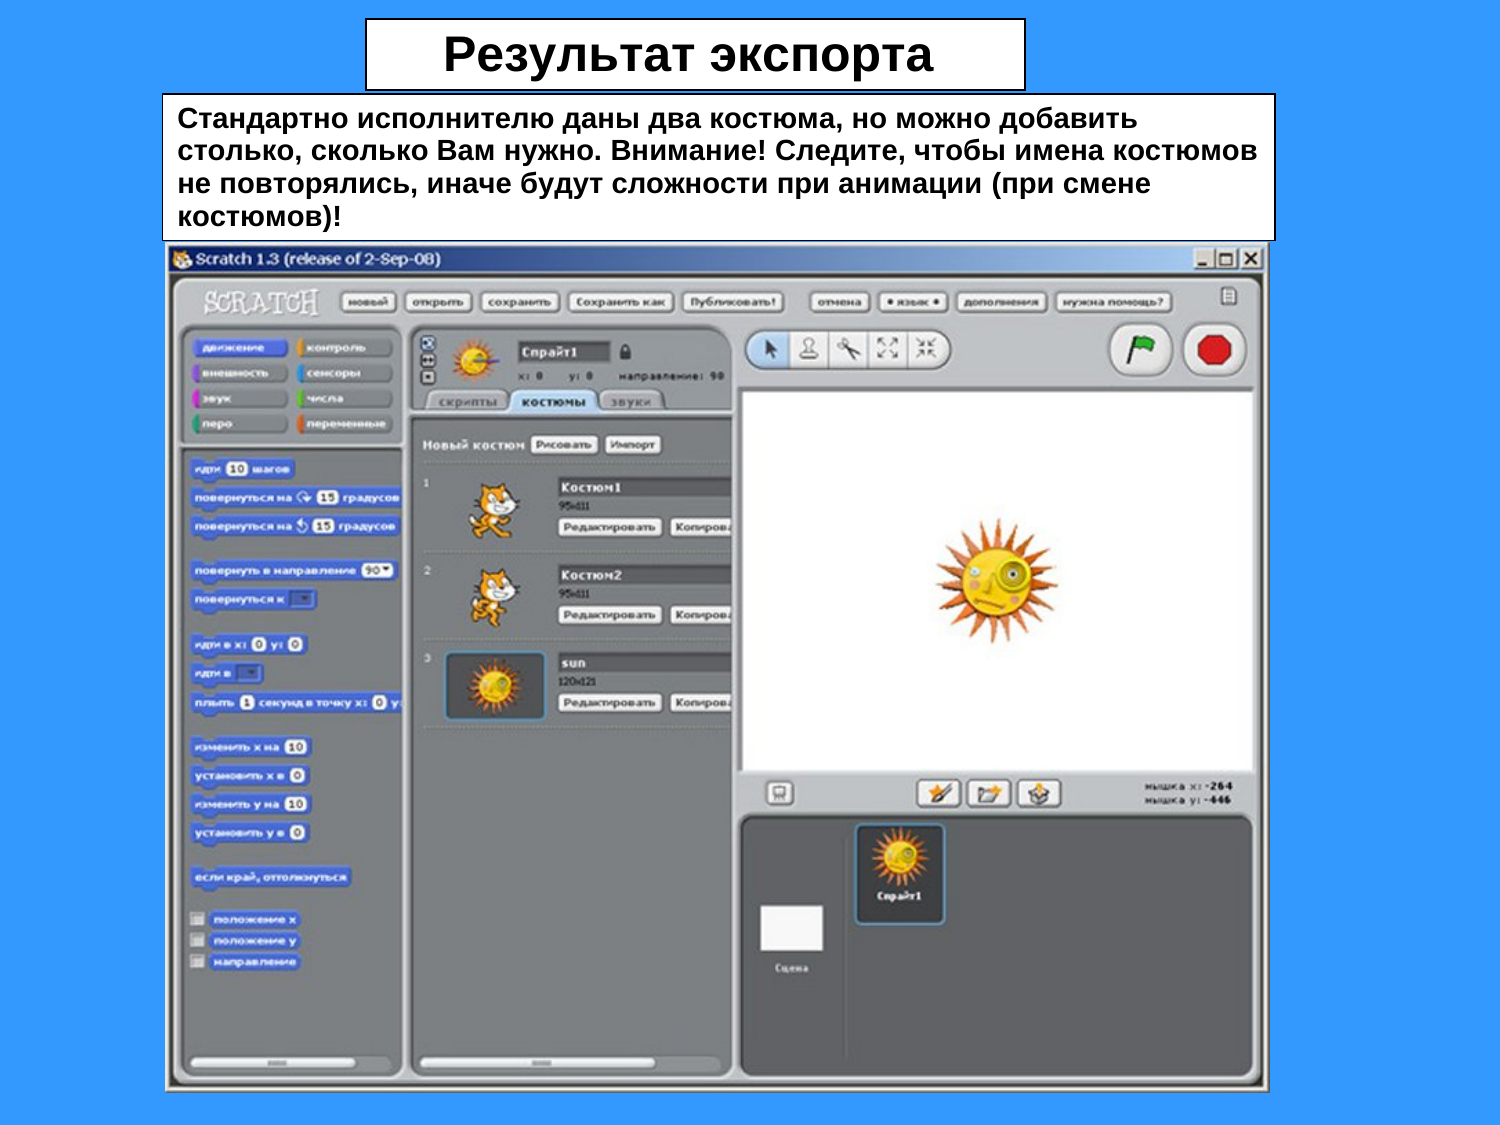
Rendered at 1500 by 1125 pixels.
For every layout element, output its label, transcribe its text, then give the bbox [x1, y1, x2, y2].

text_box Результат экспорта [365, 18, 1026, 91]
text_box Стандартно исполнителю даны два костюма, но можно добавить столько, сколько Вам нужно. Внимание! Следите, чтобы имена костюмов не повторялись, иначе будут сложности при анимации (при смене костюмов)! [162, 93, 1276, 241]
picture [165, 242, 1270, 1093]
